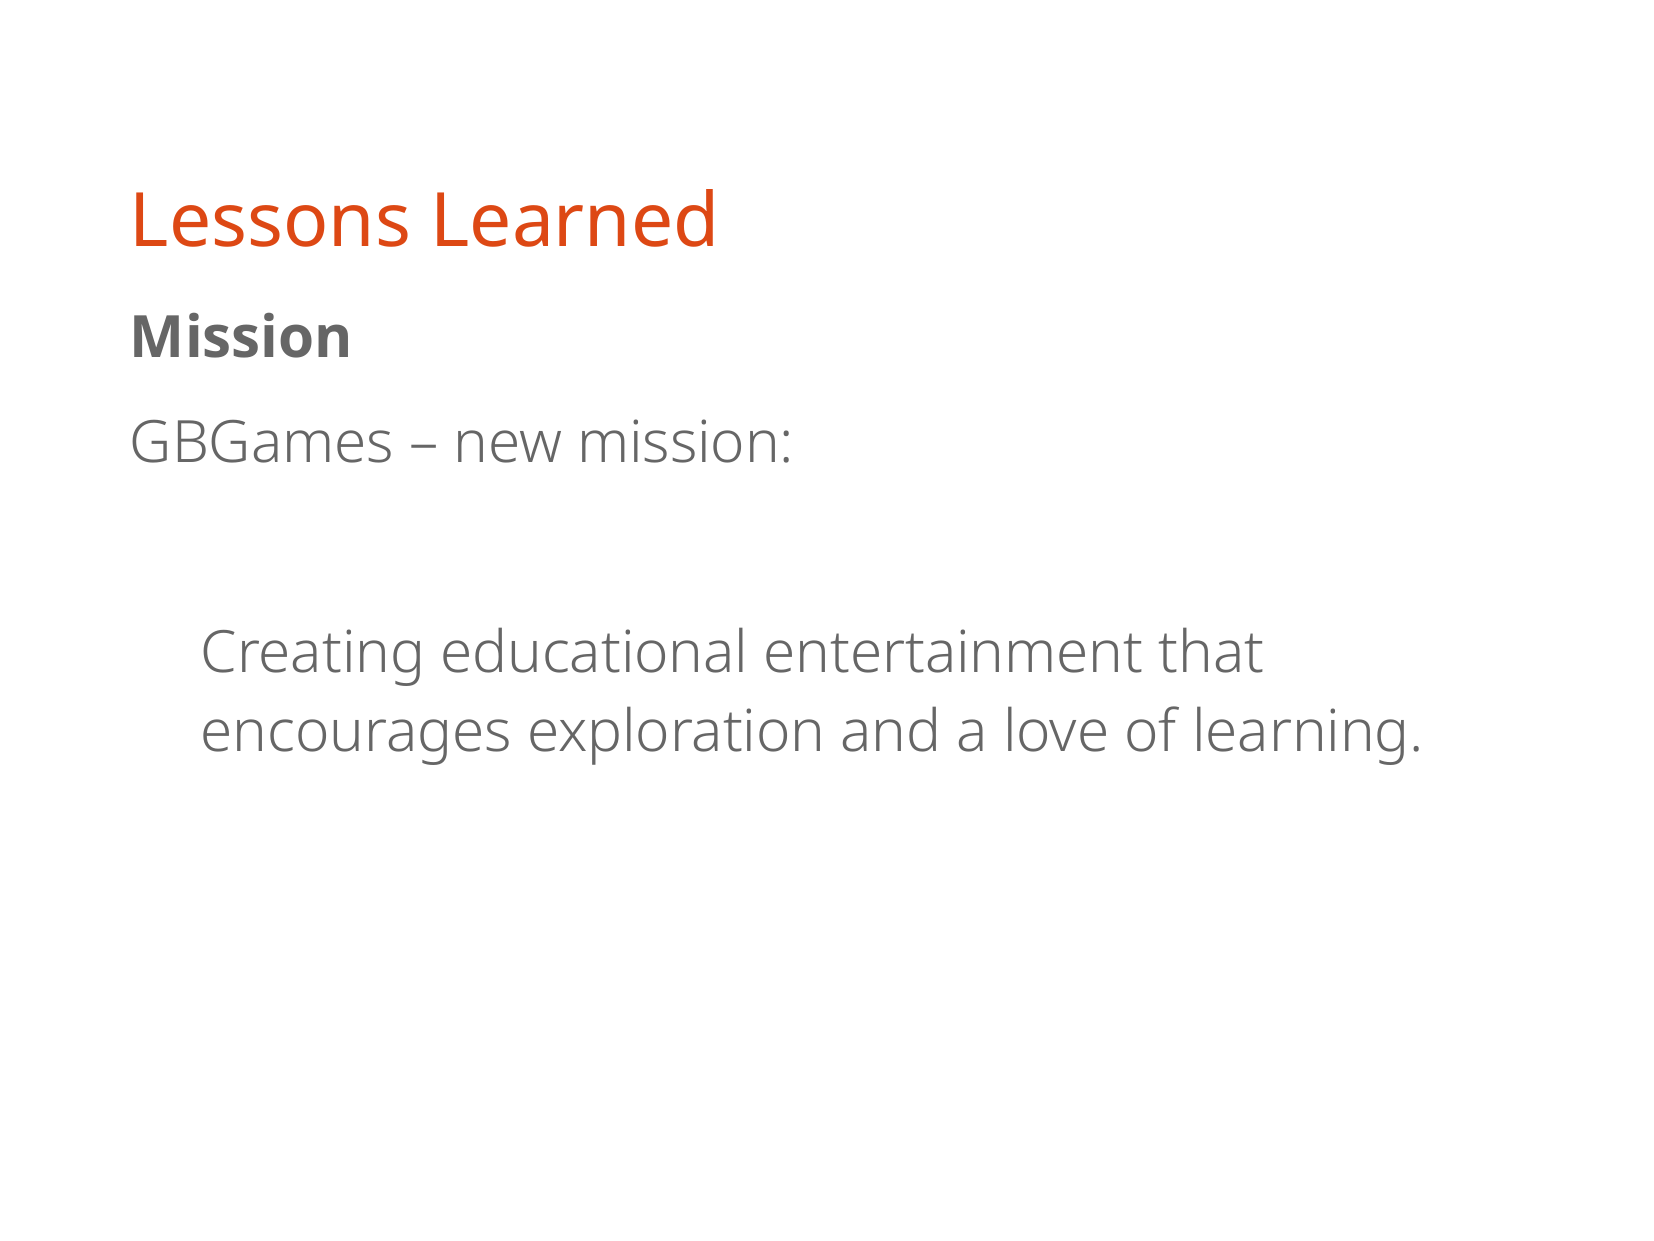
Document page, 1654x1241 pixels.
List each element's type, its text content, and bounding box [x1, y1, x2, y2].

list Mission GBGames – new mission: Creating educational entertainment that encourages exploration and a love of learning. [129, 295, 1518, 1010]
title Lessons Learned [129, 153, 1518, 281]
